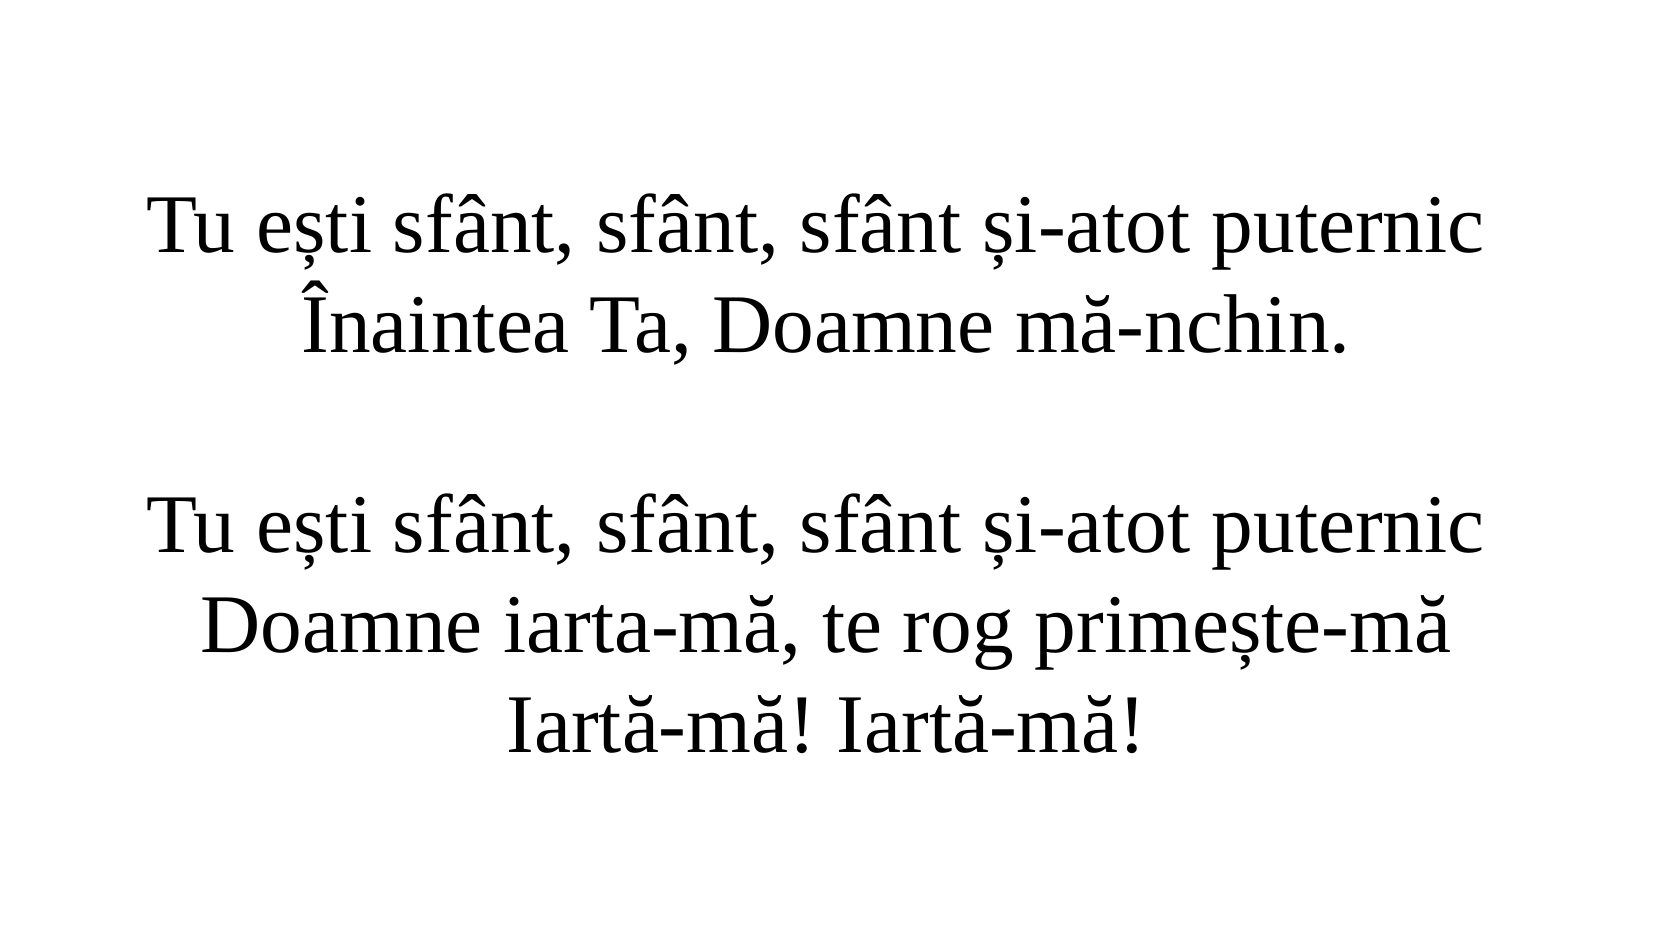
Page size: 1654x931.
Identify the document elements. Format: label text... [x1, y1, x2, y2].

subtitle Tu ești sfânt, sfânt, sfânt și-atot puternic Înaintea Ta, Doamne mă-nchin. Tu ești sfânt, sfânt, sfânt și-atot puternic Doamne iarta-mă, te rog primește-mă Iartă-mă! Iartă-mă! [0, 162, 1654, 670]
